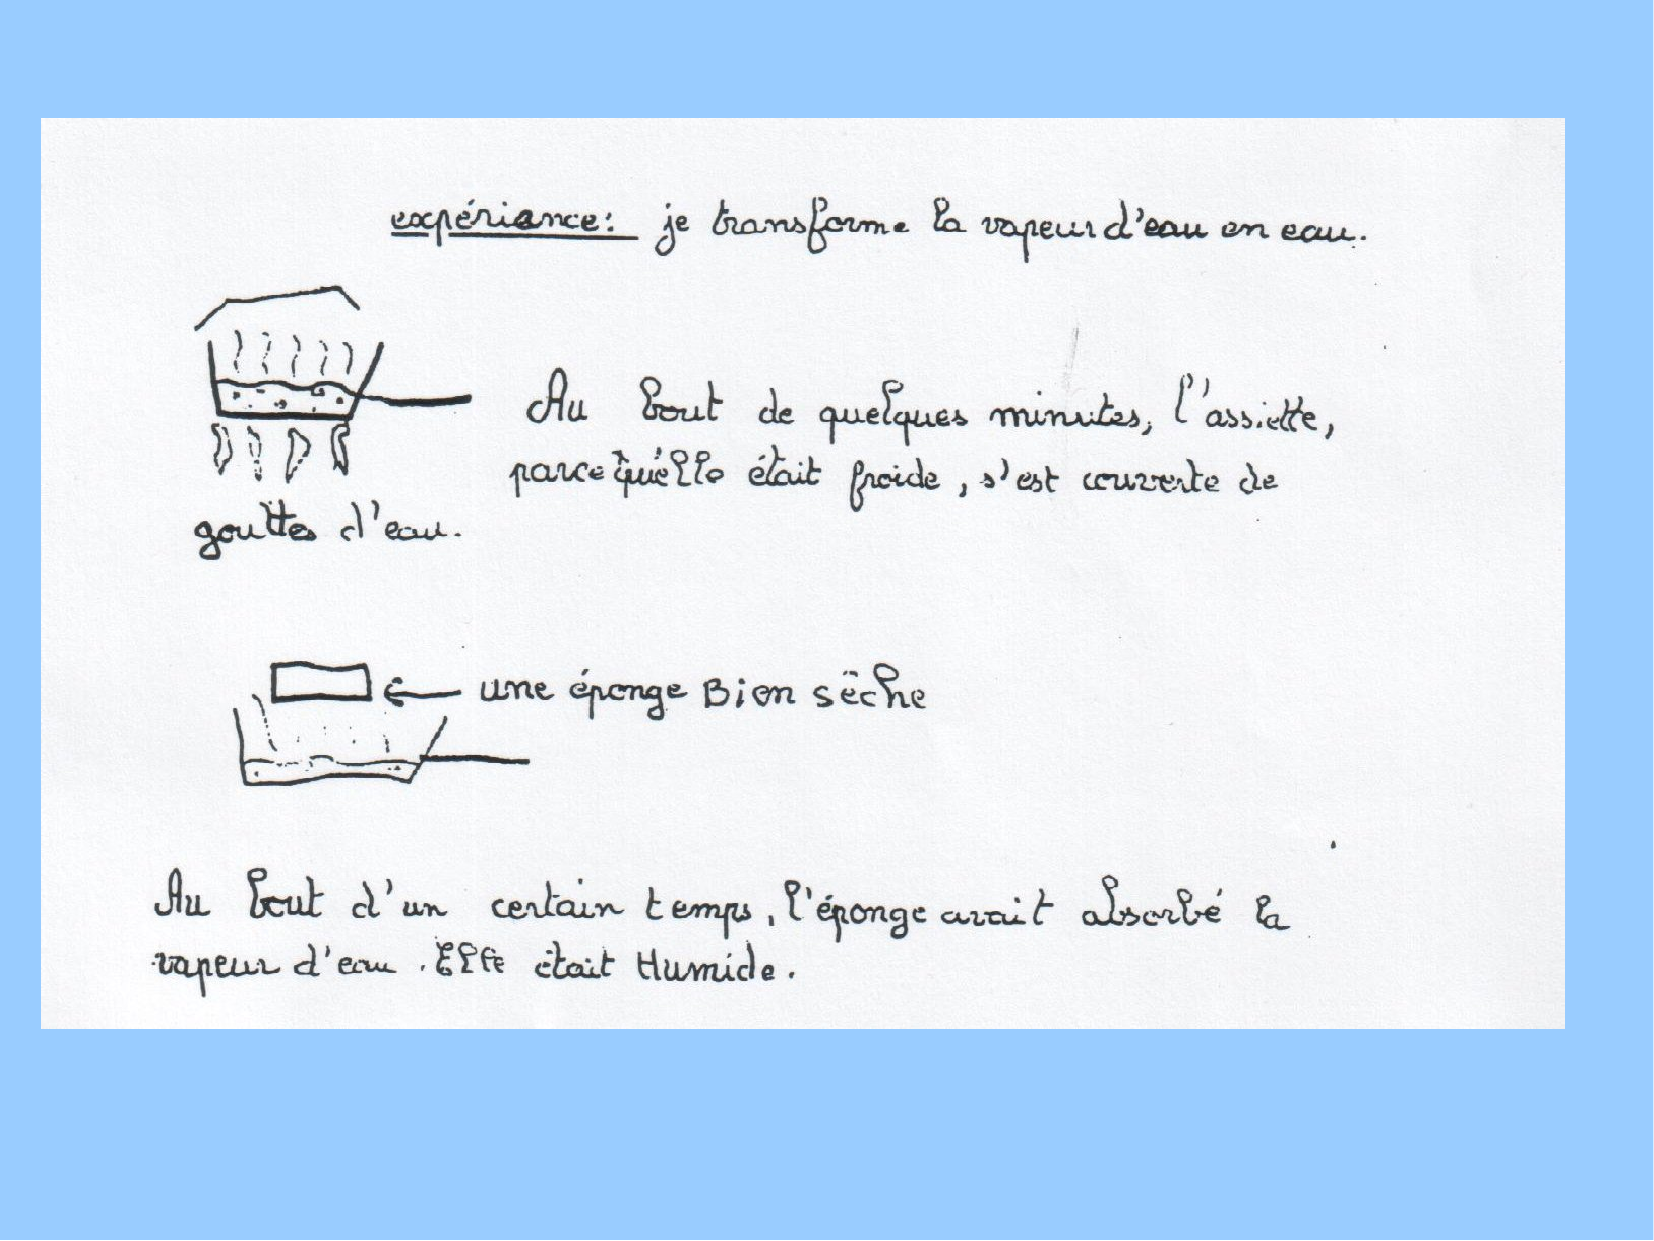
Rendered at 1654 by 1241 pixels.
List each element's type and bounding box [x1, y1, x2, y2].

picture [41, 118, 1565, 1029]
